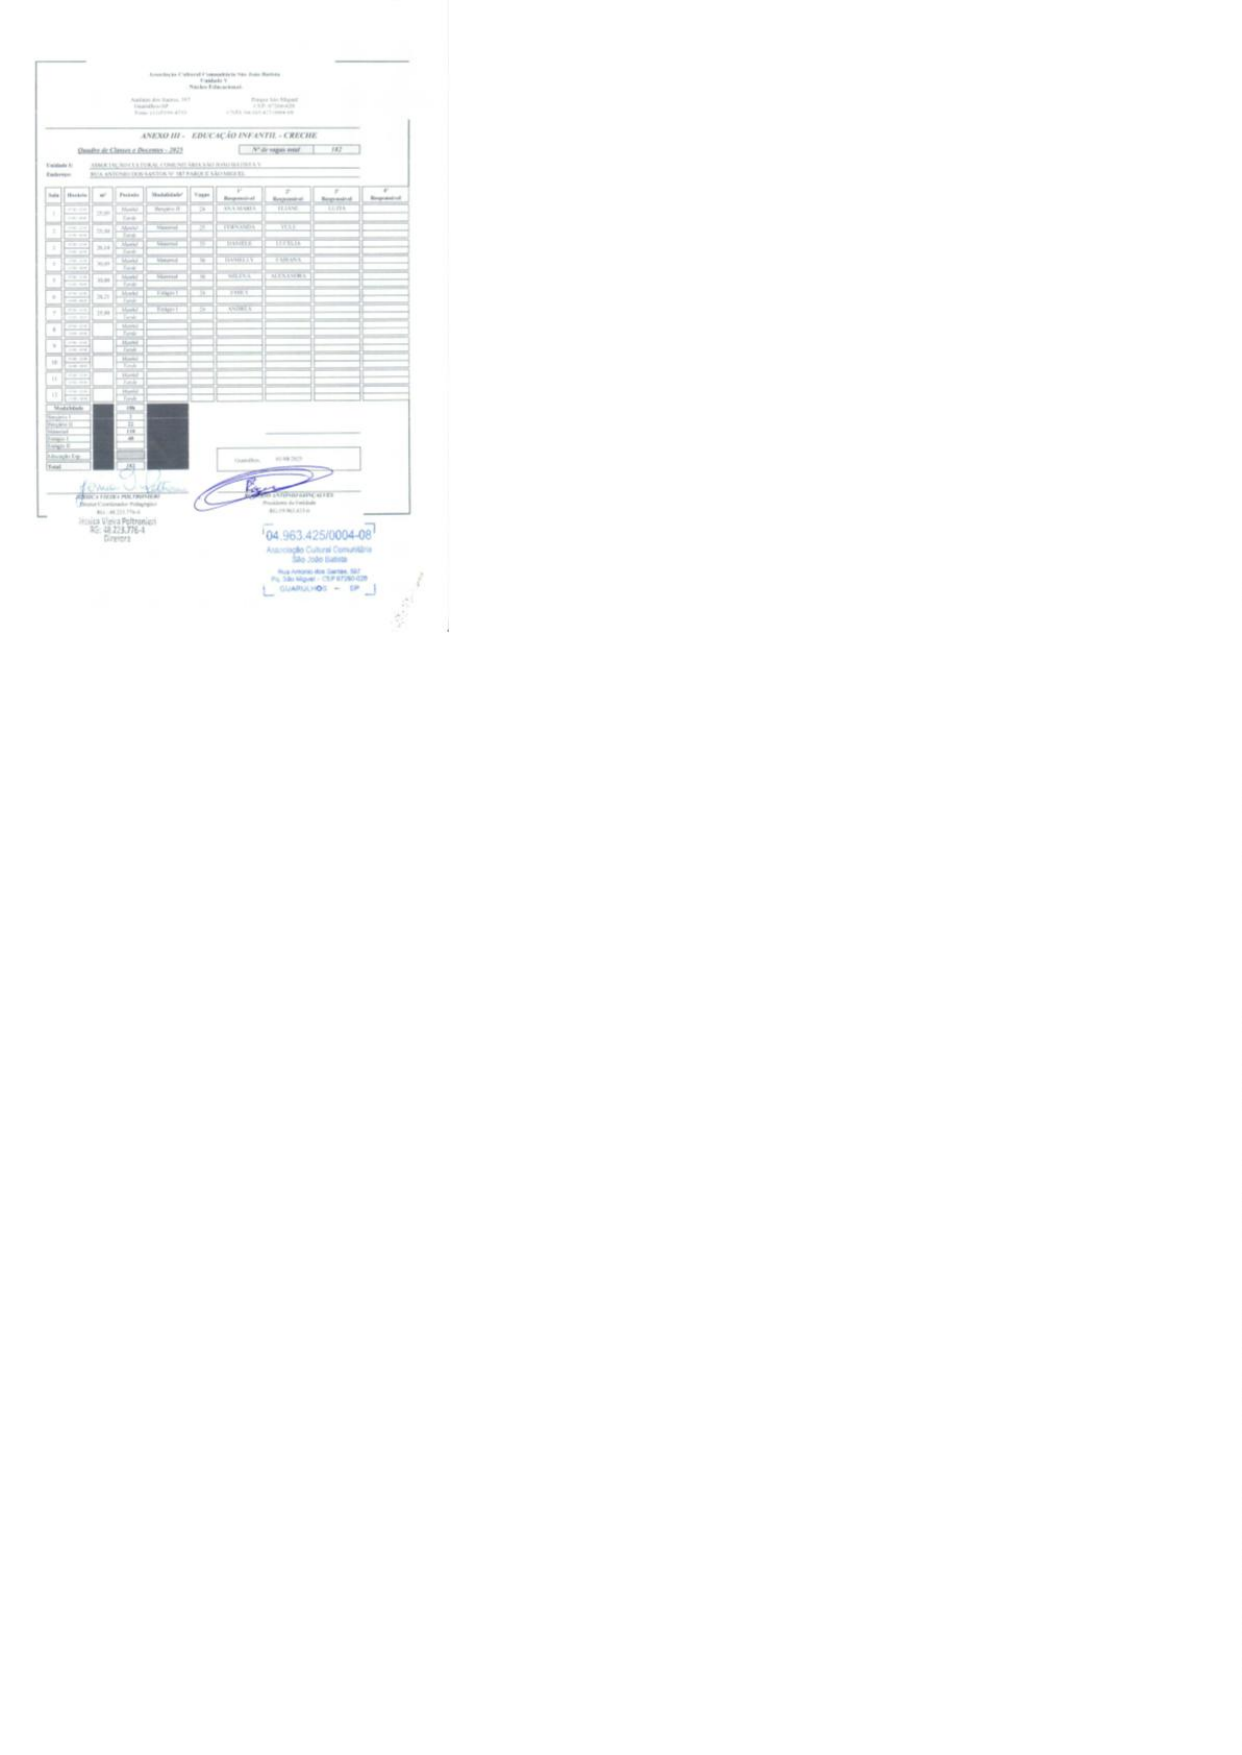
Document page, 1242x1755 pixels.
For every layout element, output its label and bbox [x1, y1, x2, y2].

text_box [0, 0, 1242, 1755]
